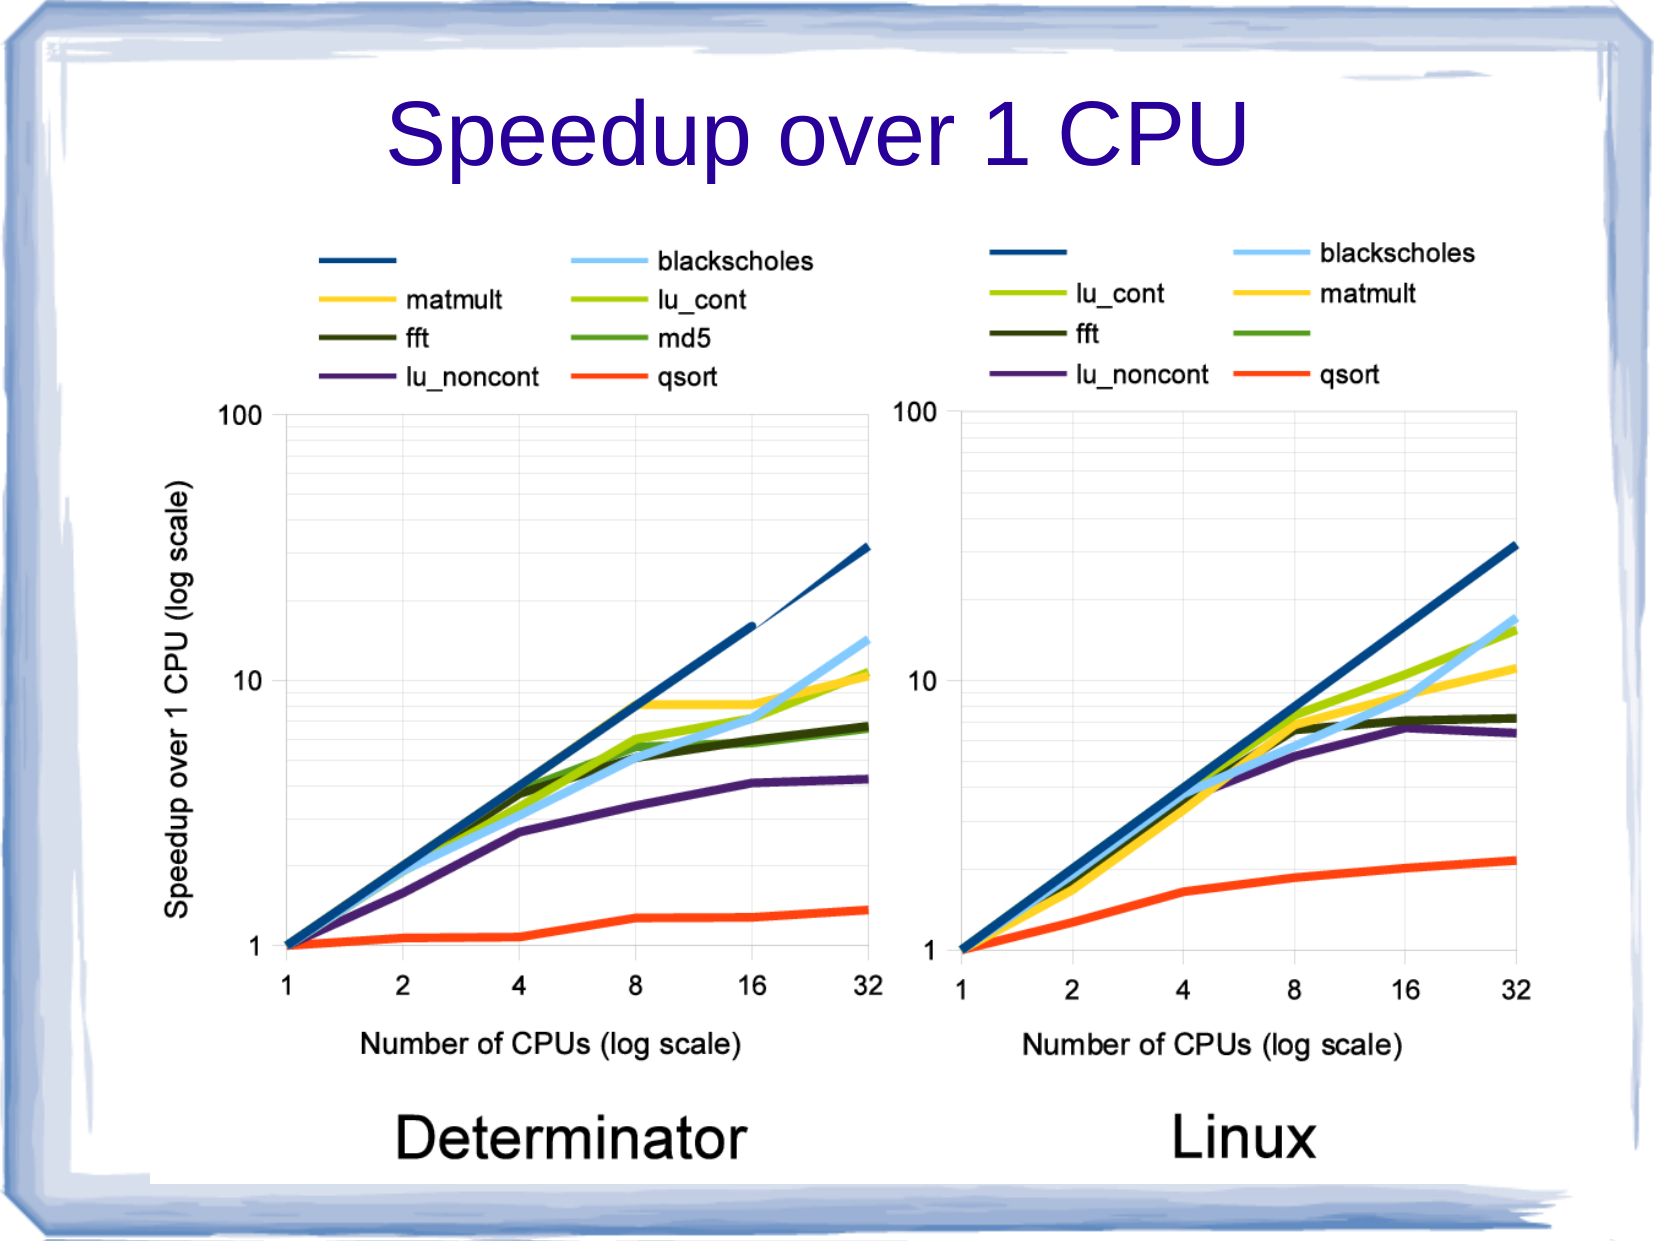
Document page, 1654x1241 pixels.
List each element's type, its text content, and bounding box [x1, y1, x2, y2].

picture [0, 0, 1654, 1241]
title Speedup over 1 CPU [75, 37, 1564, 230]
